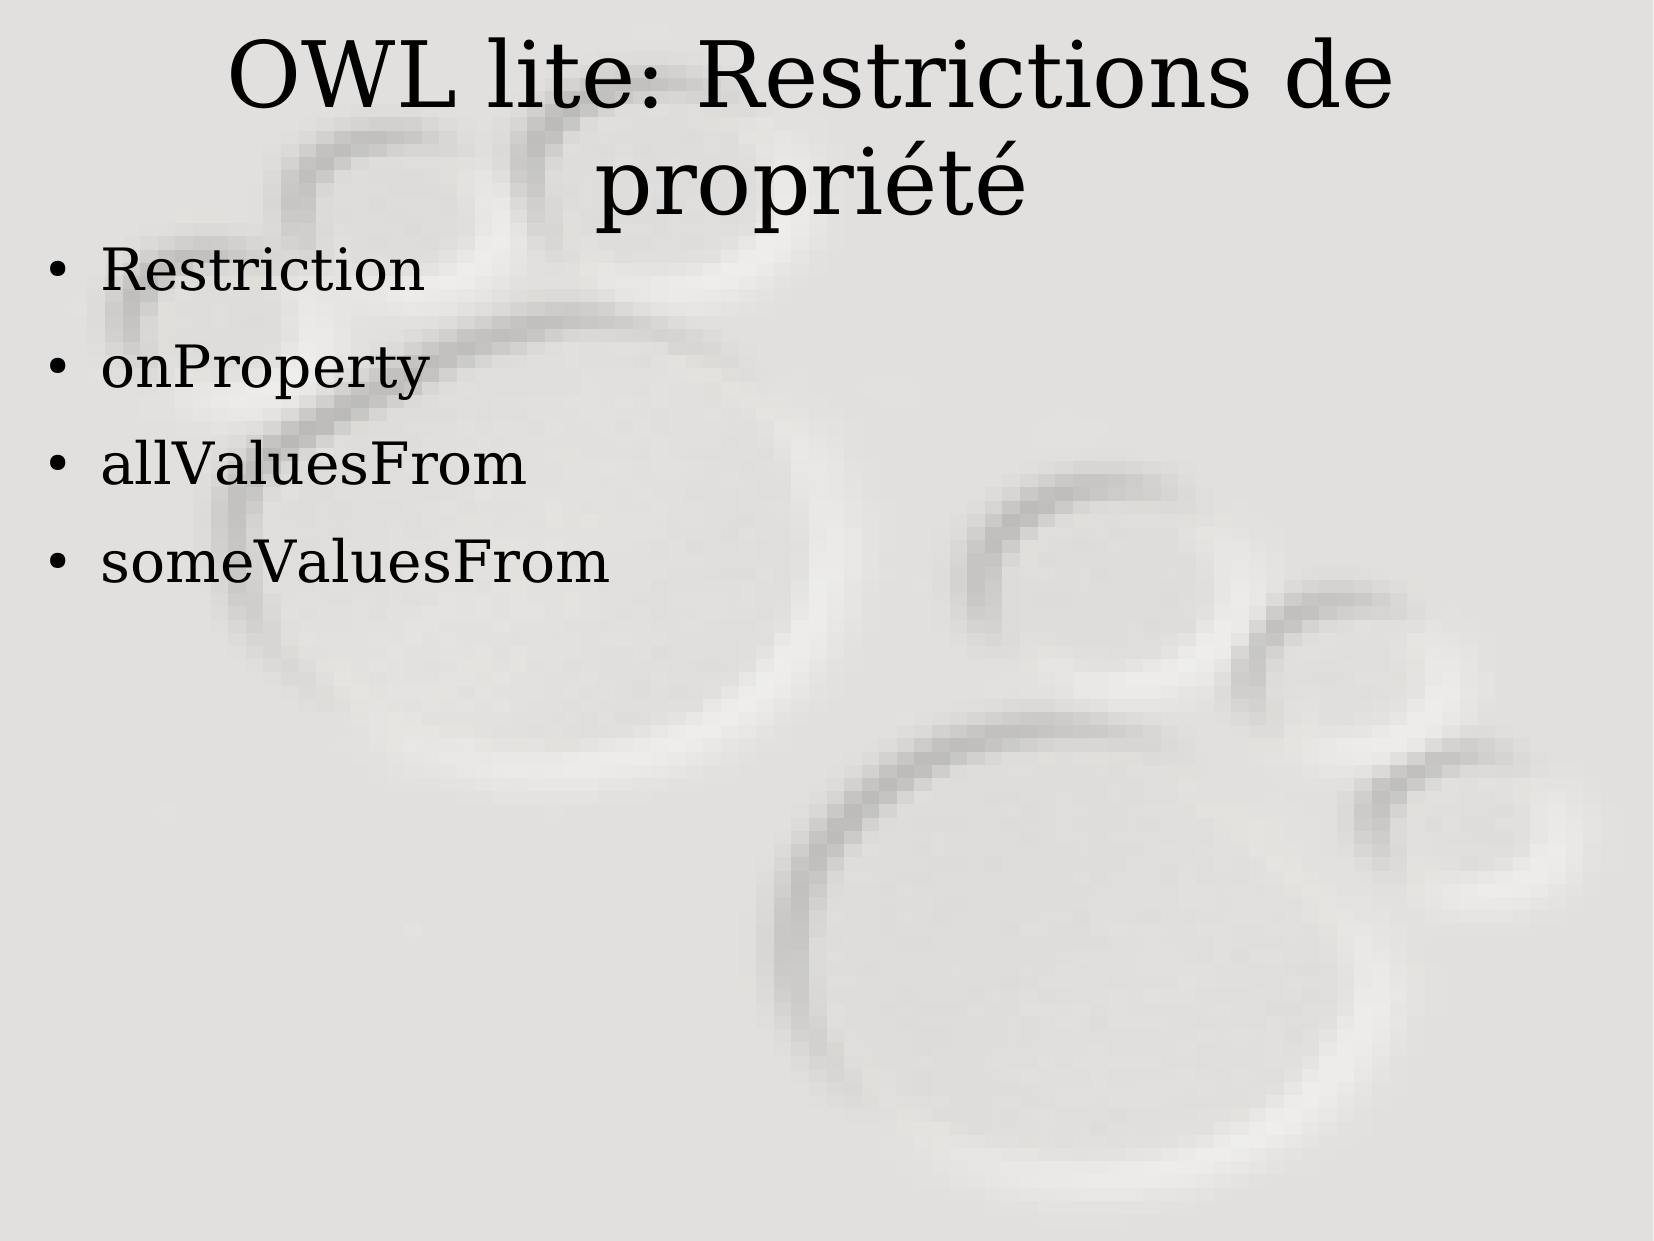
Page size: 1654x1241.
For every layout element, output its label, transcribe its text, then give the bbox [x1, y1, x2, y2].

title OWL lite: Restrictions de propriété [29, 22, 1595, 237]
list Restriction onProperty allValuesFrom someValuesFrom [29, 236, 1565, 694]
picture [0, 0, 1654, 1241]
